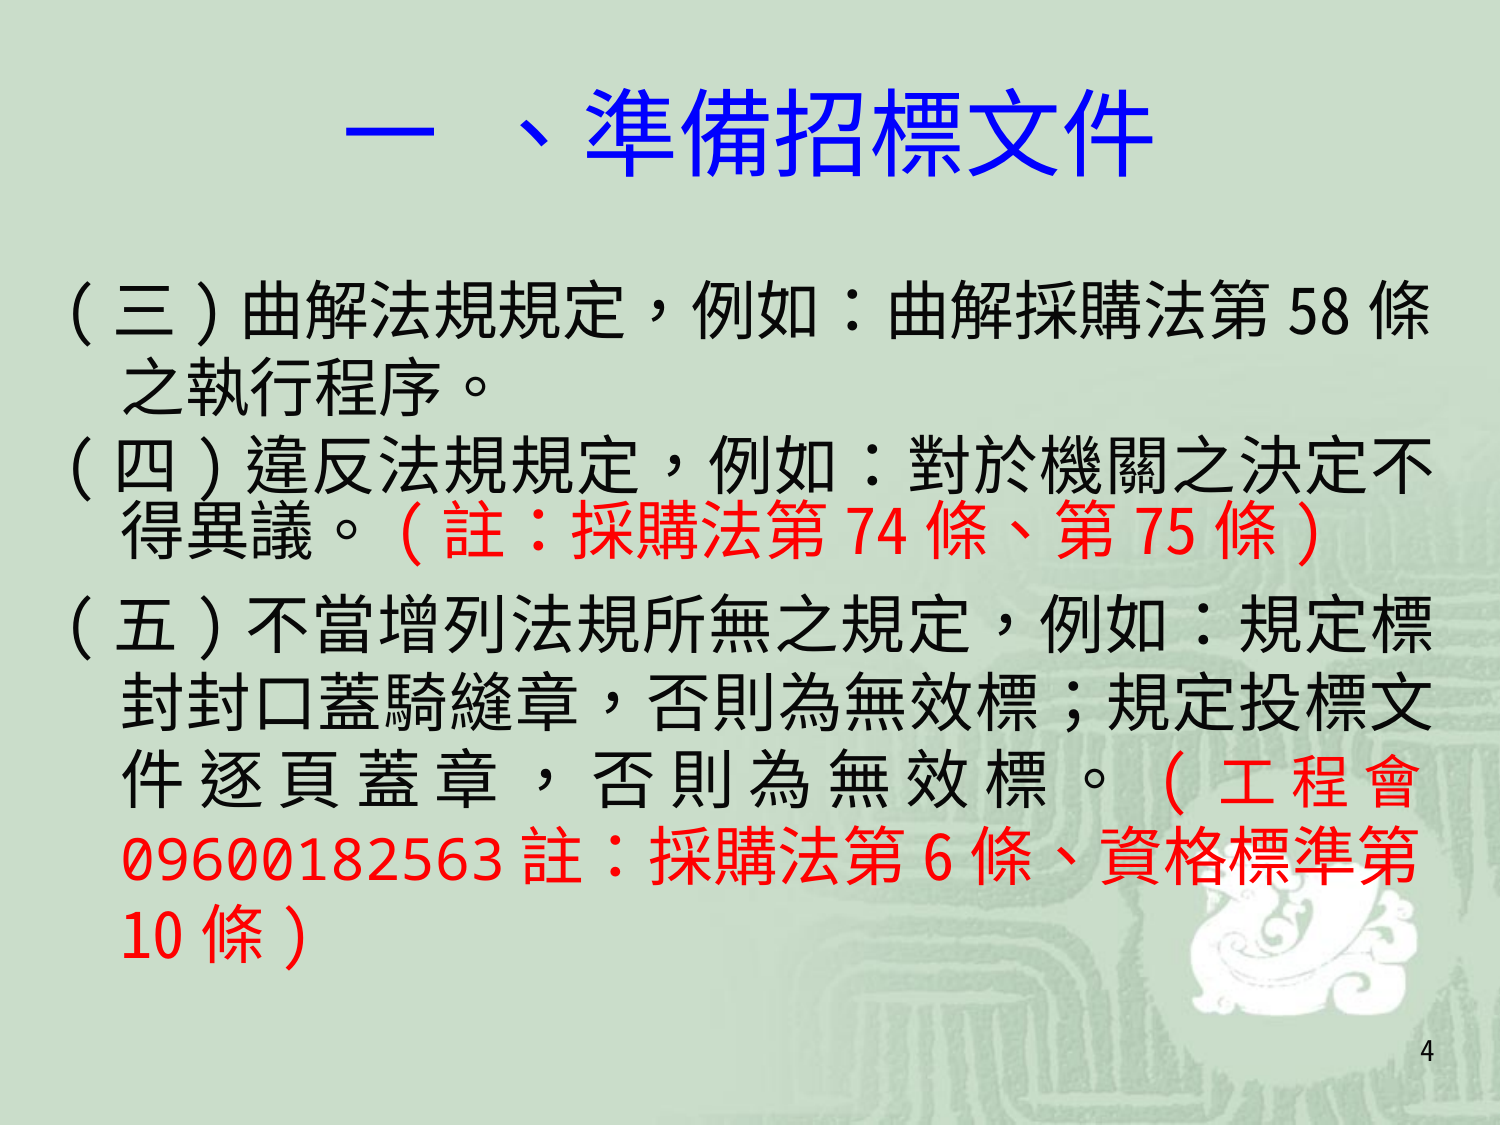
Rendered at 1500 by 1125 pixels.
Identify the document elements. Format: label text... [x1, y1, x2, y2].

title 一 、準備招標文件 [49, 37, 1451, 225]
text_box <編號> [1074, 1024, 1451, 1103]
list (三)曲解法規規定，例如：曲解採購法第58條之執行程序。 (四)違反法規規定，例如：對於機關之決定不得異議。(註：採購法第74條、第75條) (五)不當增列法規所無之規定，例如：規定標封封口蓋騎縫章，否則為無效標；規定投標文件逐頁蓋章，否則為無效標。(工程會09600182563註：採購法第6條、資格標準第10條) [49, 262, 1451, 1001]
picture [0, 0, 1500, 1125]
